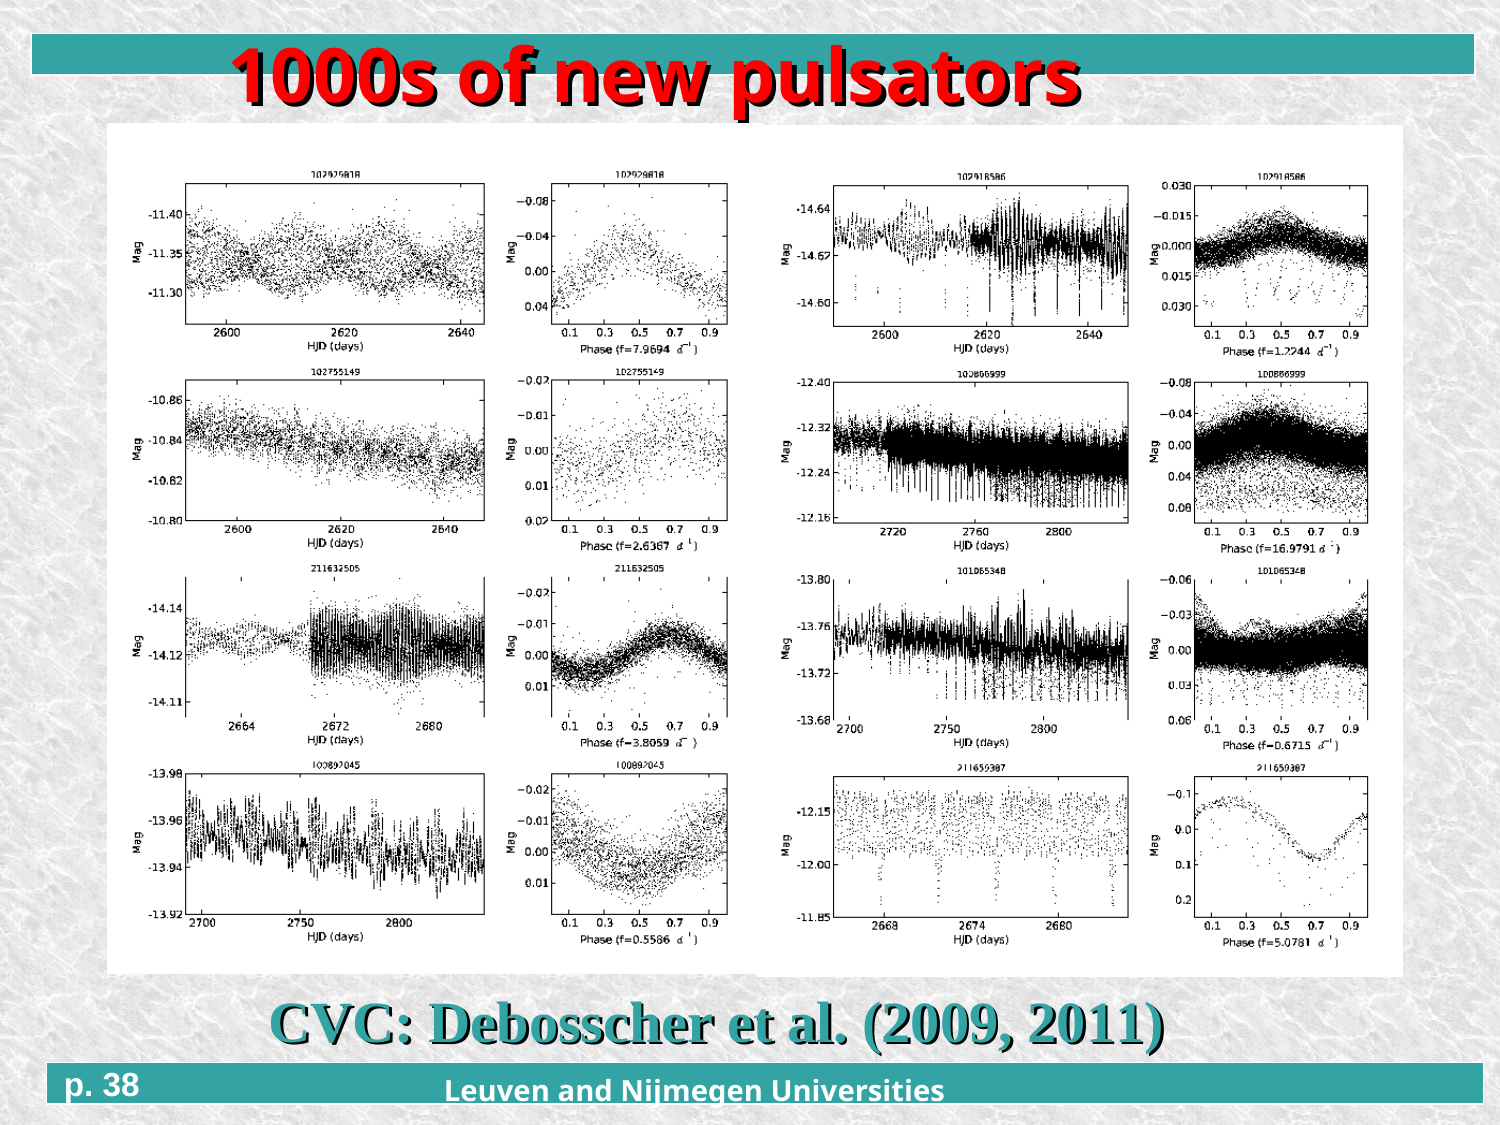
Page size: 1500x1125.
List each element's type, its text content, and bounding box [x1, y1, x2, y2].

title 1000s of new pulsators [33, 20, 1469, 126]
text_box CVC: Debosscher et al. (2009, 2011) [269, 990, 1174, 1056]
text_box [1140, 186, 1484, 988]
picture [0, 0, 1500, 1125]
